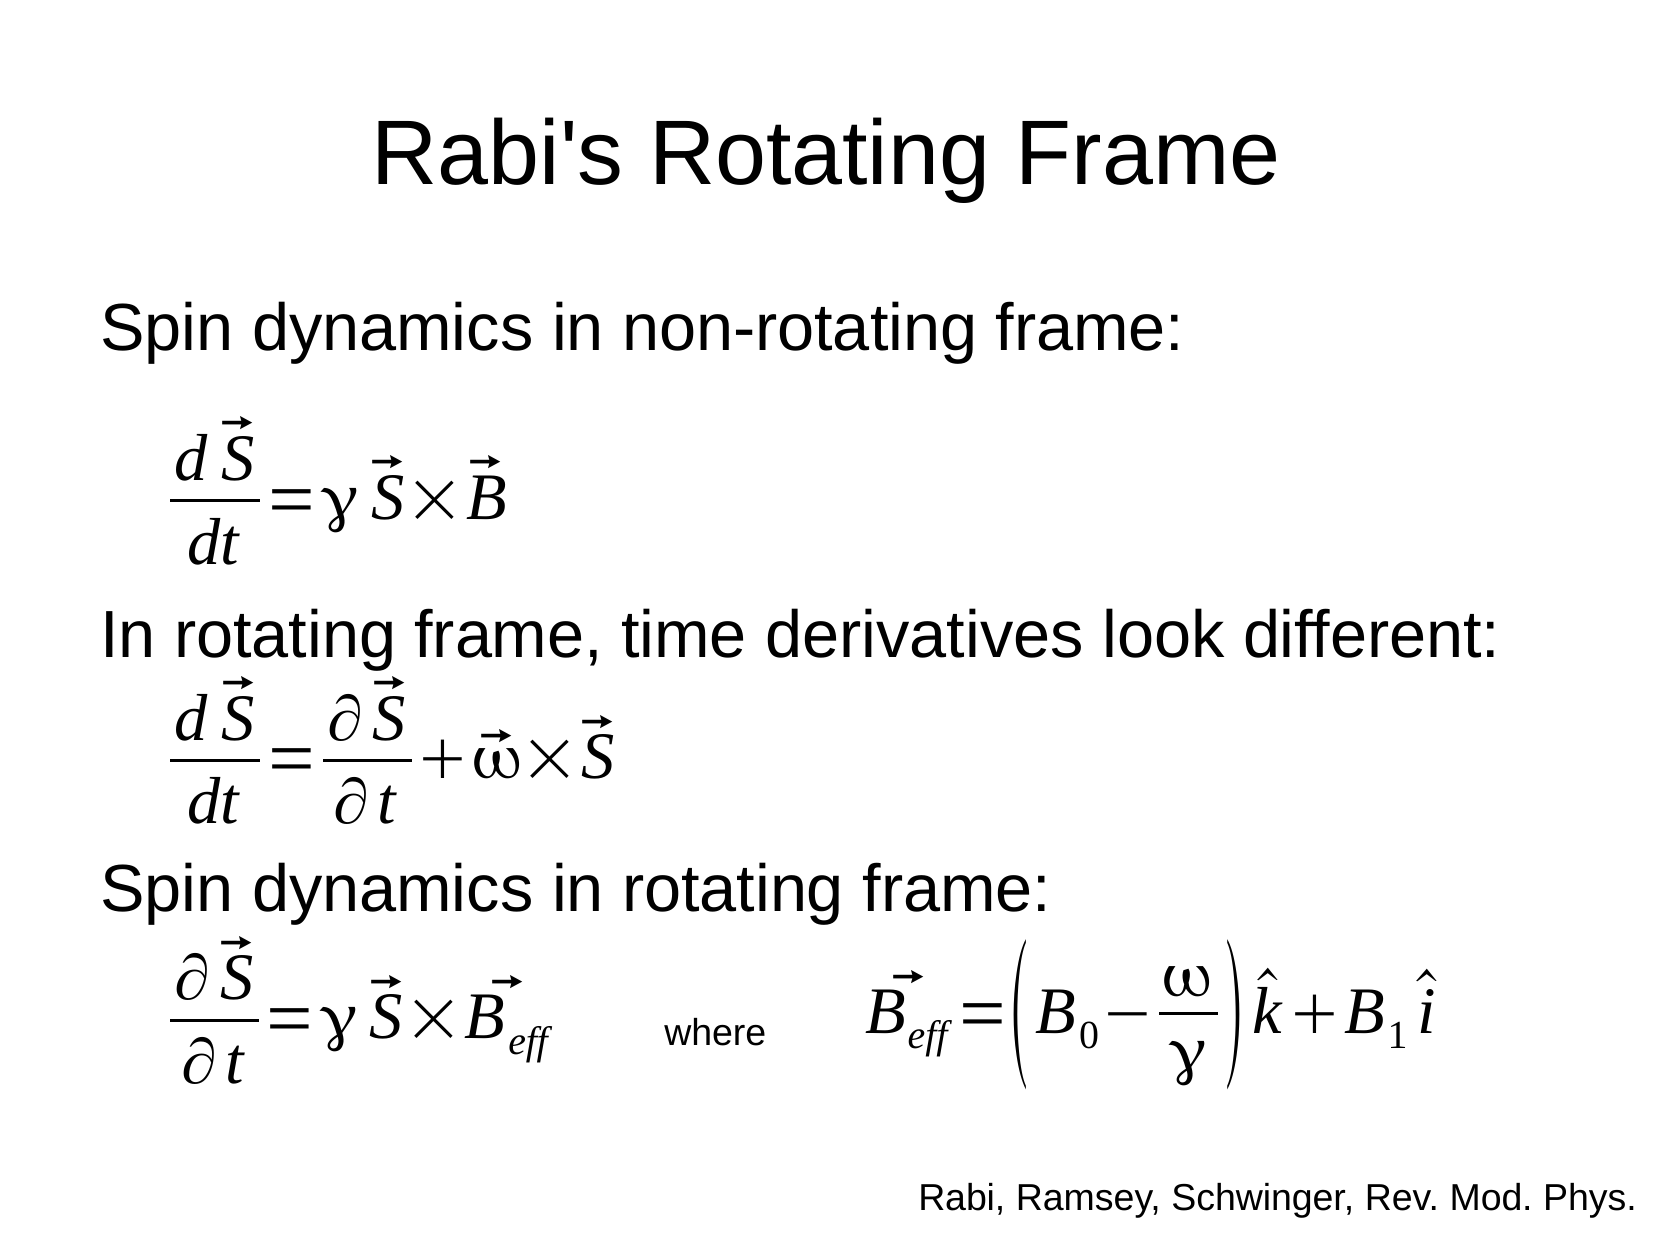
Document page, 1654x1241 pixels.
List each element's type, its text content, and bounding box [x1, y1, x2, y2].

title Rabi's Rotating Frame [82, 56, 1571, 250]
chart [160, 413, 513, 579]
chart [161, 673, 621, 839]
list Spin dynamics in non-rotating frame: [82, 290, 1300, 414]
text_box Rabi, Ramsey, Schwinger, Rev. Mod. Phys. [903, 1169, 1651, 1231]
list In rotating frame, time derivatives look different: [82, 597, 1565, 721]
text_box where [649, 1003, 781, 1066]
chart [856, 935, 1445, 1093]
list Spin dynamics in rotating frame: [82, 851, 1300, 975]
chart [161, 933, 554, 1099]
